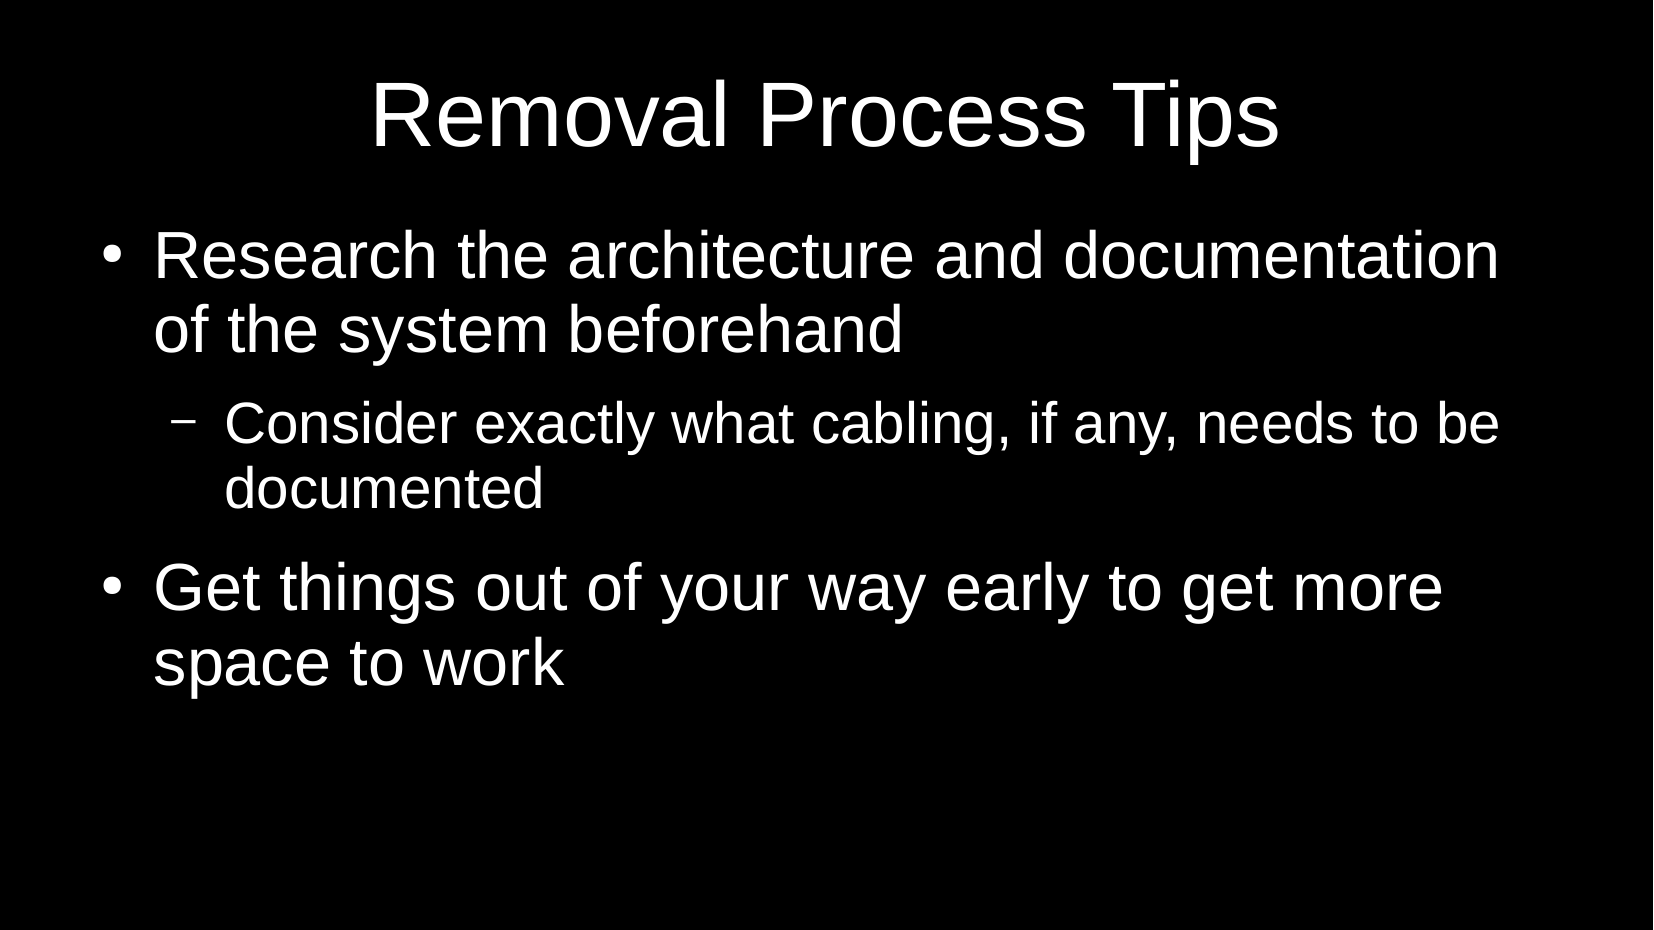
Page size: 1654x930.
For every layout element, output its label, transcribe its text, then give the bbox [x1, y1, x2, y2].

list Research the architecture and documentation of the system beforehand Consider exactly what cabling, if any, needs to be documented Get things out of your way early to get more space to work [82, 217, 1571, 757]
title Removal Process Tips [82, 37, 1571, 193]
